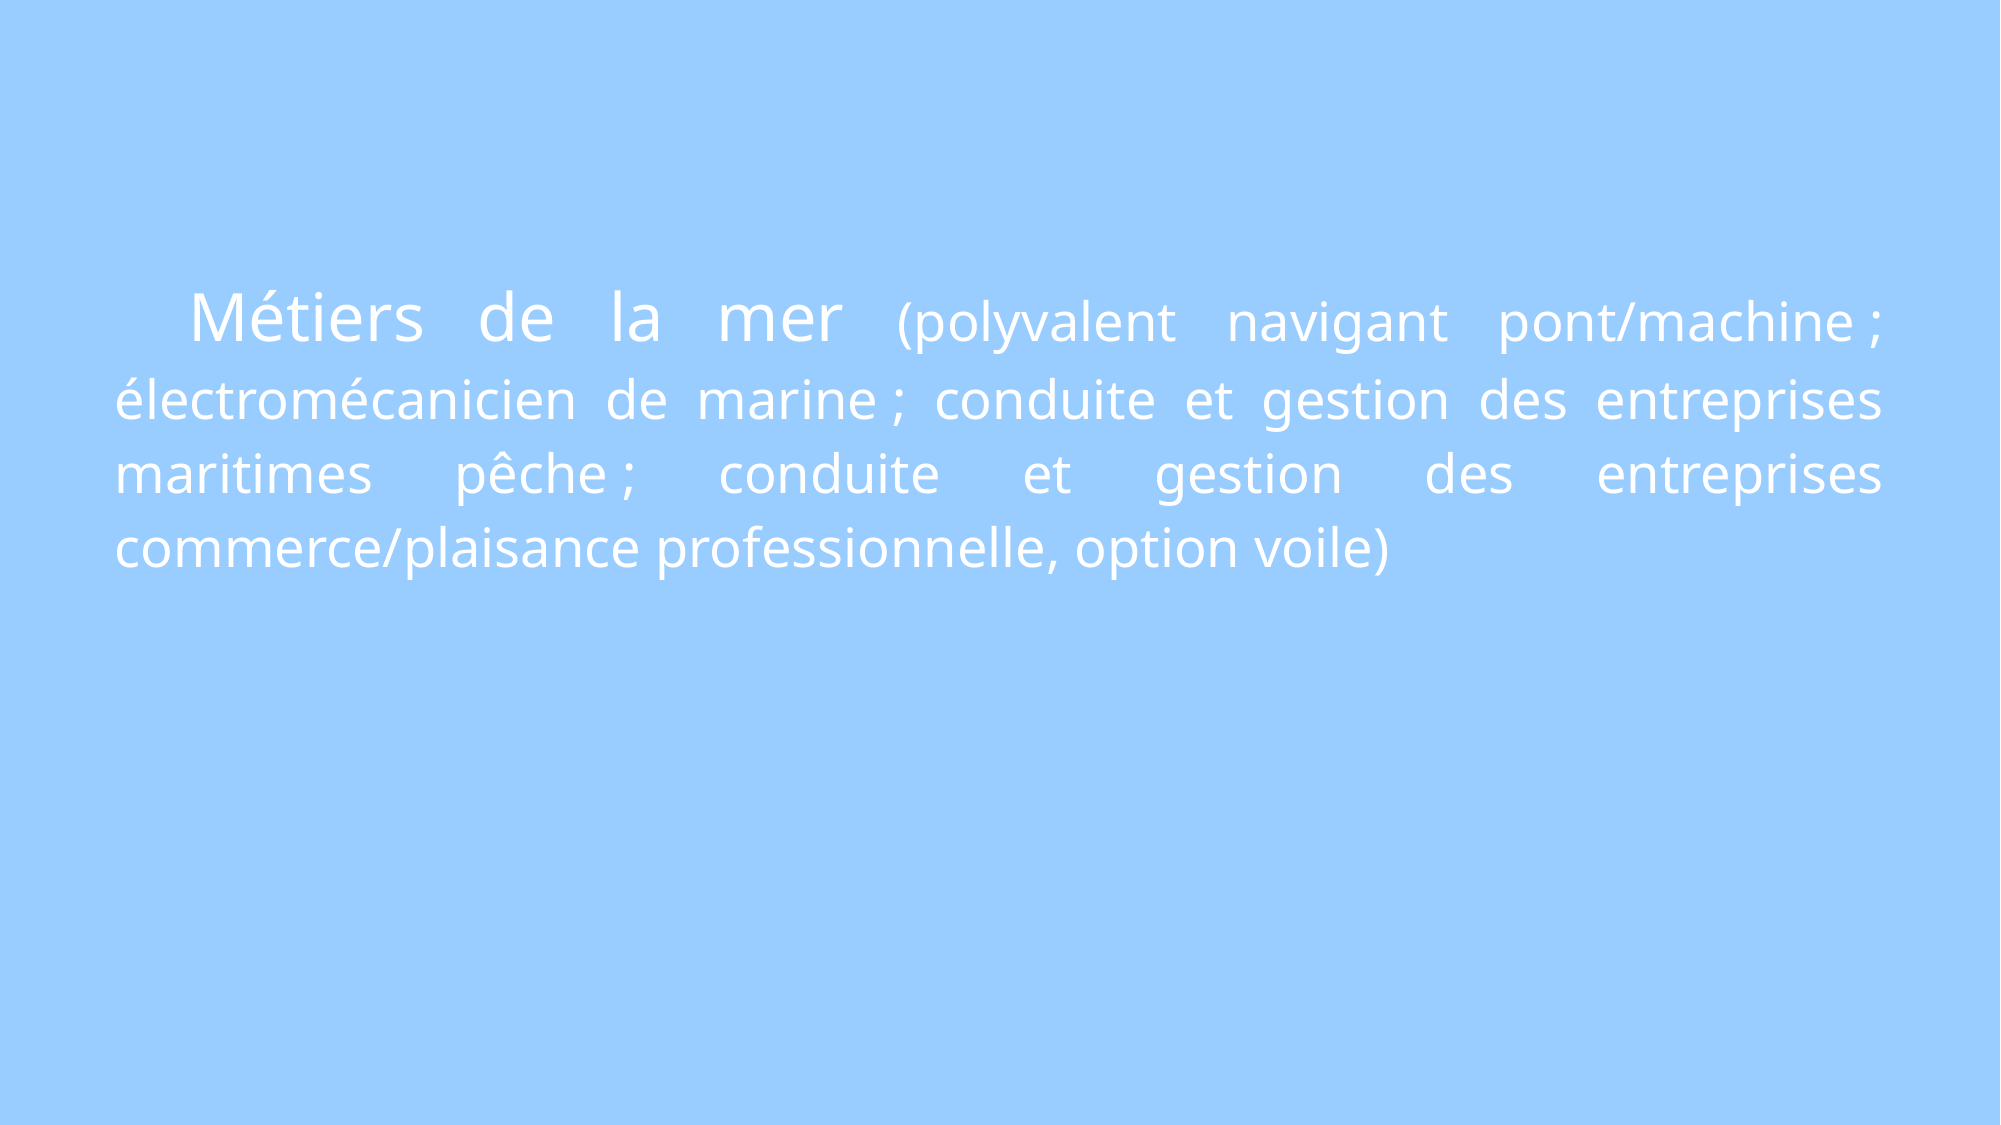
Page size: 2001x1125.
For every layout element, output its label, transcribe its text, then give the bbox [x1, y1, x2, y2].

text_box Métiers de la mer (polyvalent navigant pont/machine ; électromécanicien de marine ; conduite et gestion des entreprises maritimes pêche ; conduite et gestion des entreprises commerce/plaisance professionnelle, option voile) [99, 263, 1900, 916]
